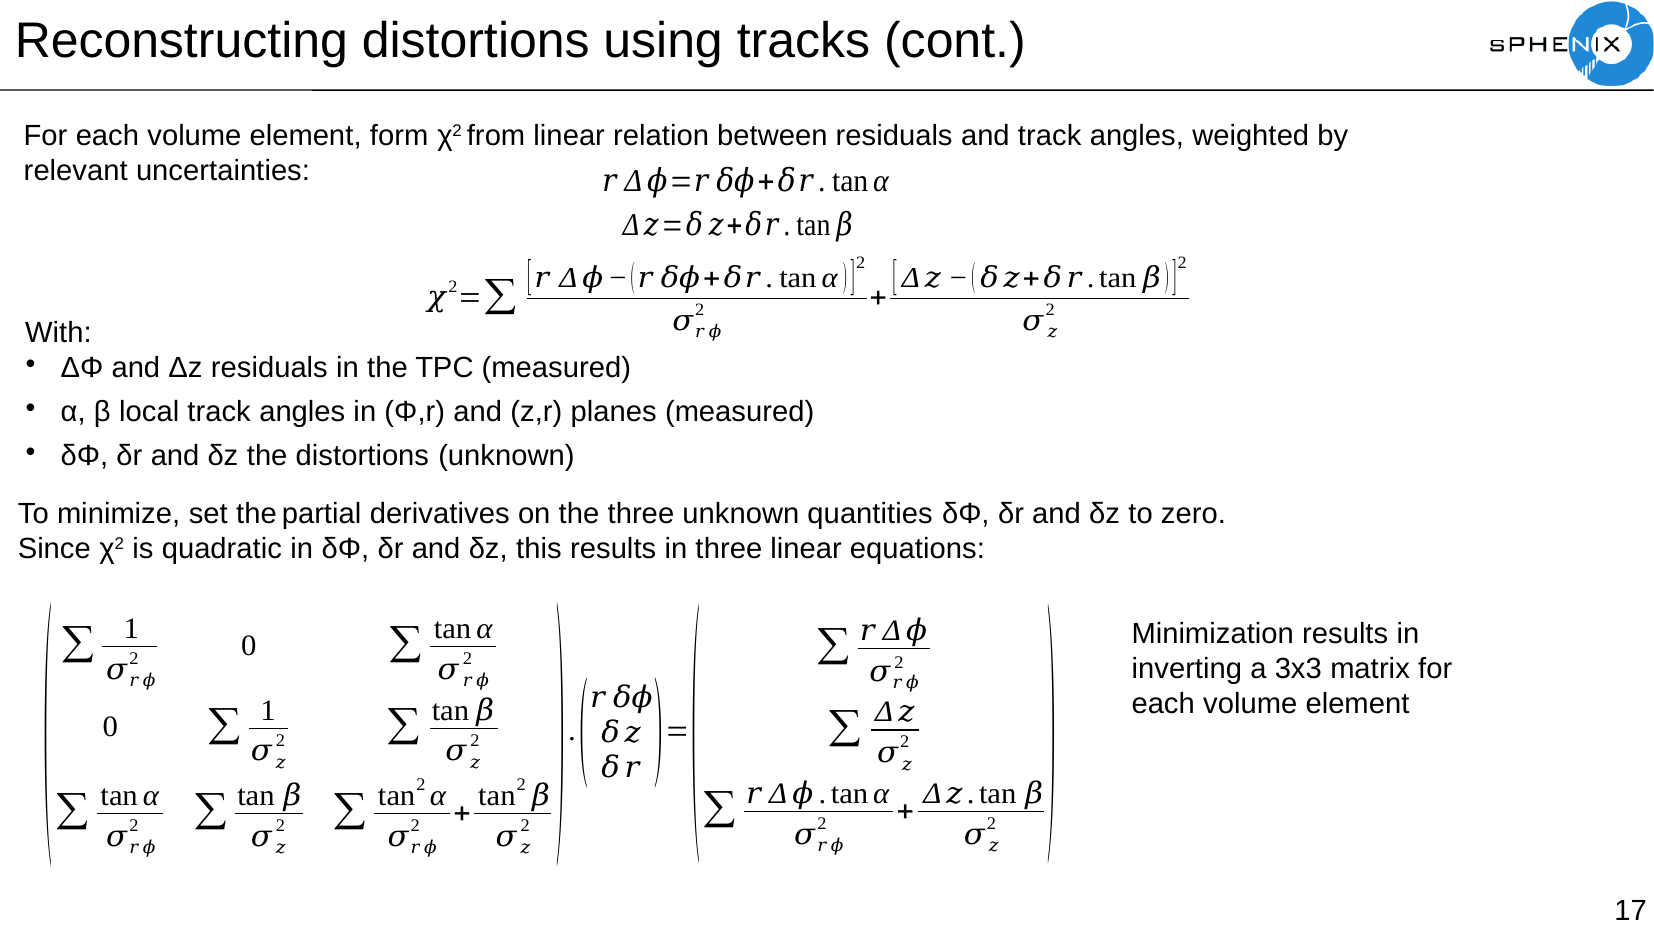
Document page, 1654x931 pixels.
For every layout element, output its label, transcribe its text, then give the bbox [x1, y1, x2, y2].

chart [34, 599, 1066, 870]
text_box Reconstructing distortions using tracks (cont.) [0, 0, 1500, 80]
chart [415, 252, 1198, 342]
text_box For each volume element, form χ2 from linear relation between residuals and track angles, weighted by relevant uncertainties: [9, 109, 1458, 157]
text_box With: ΔΦ and Δz residuals in the TPC (measured) α, β local track angles in (Φ,r) and (z,r) planes (measured) δΦ, δr and δz the distortions (unknown) [10, 305, 1492, 486]
picture [1490, 1, 1654, 86]
text_box Minimization results in inverting a 3x3 matrix for each volume element [1116, 607, 1492, 786]
chart [614, 207, 860, 244]
text_box To minimize, set the partial derivatives on the three unknown quantities δΦ, δr and δz to zero. Since χ2 is quadratic in δΦ, δr and δz, this results in three linear equations: [3, 487, 1267, 582]
chart [594, 163, 898, 199]
